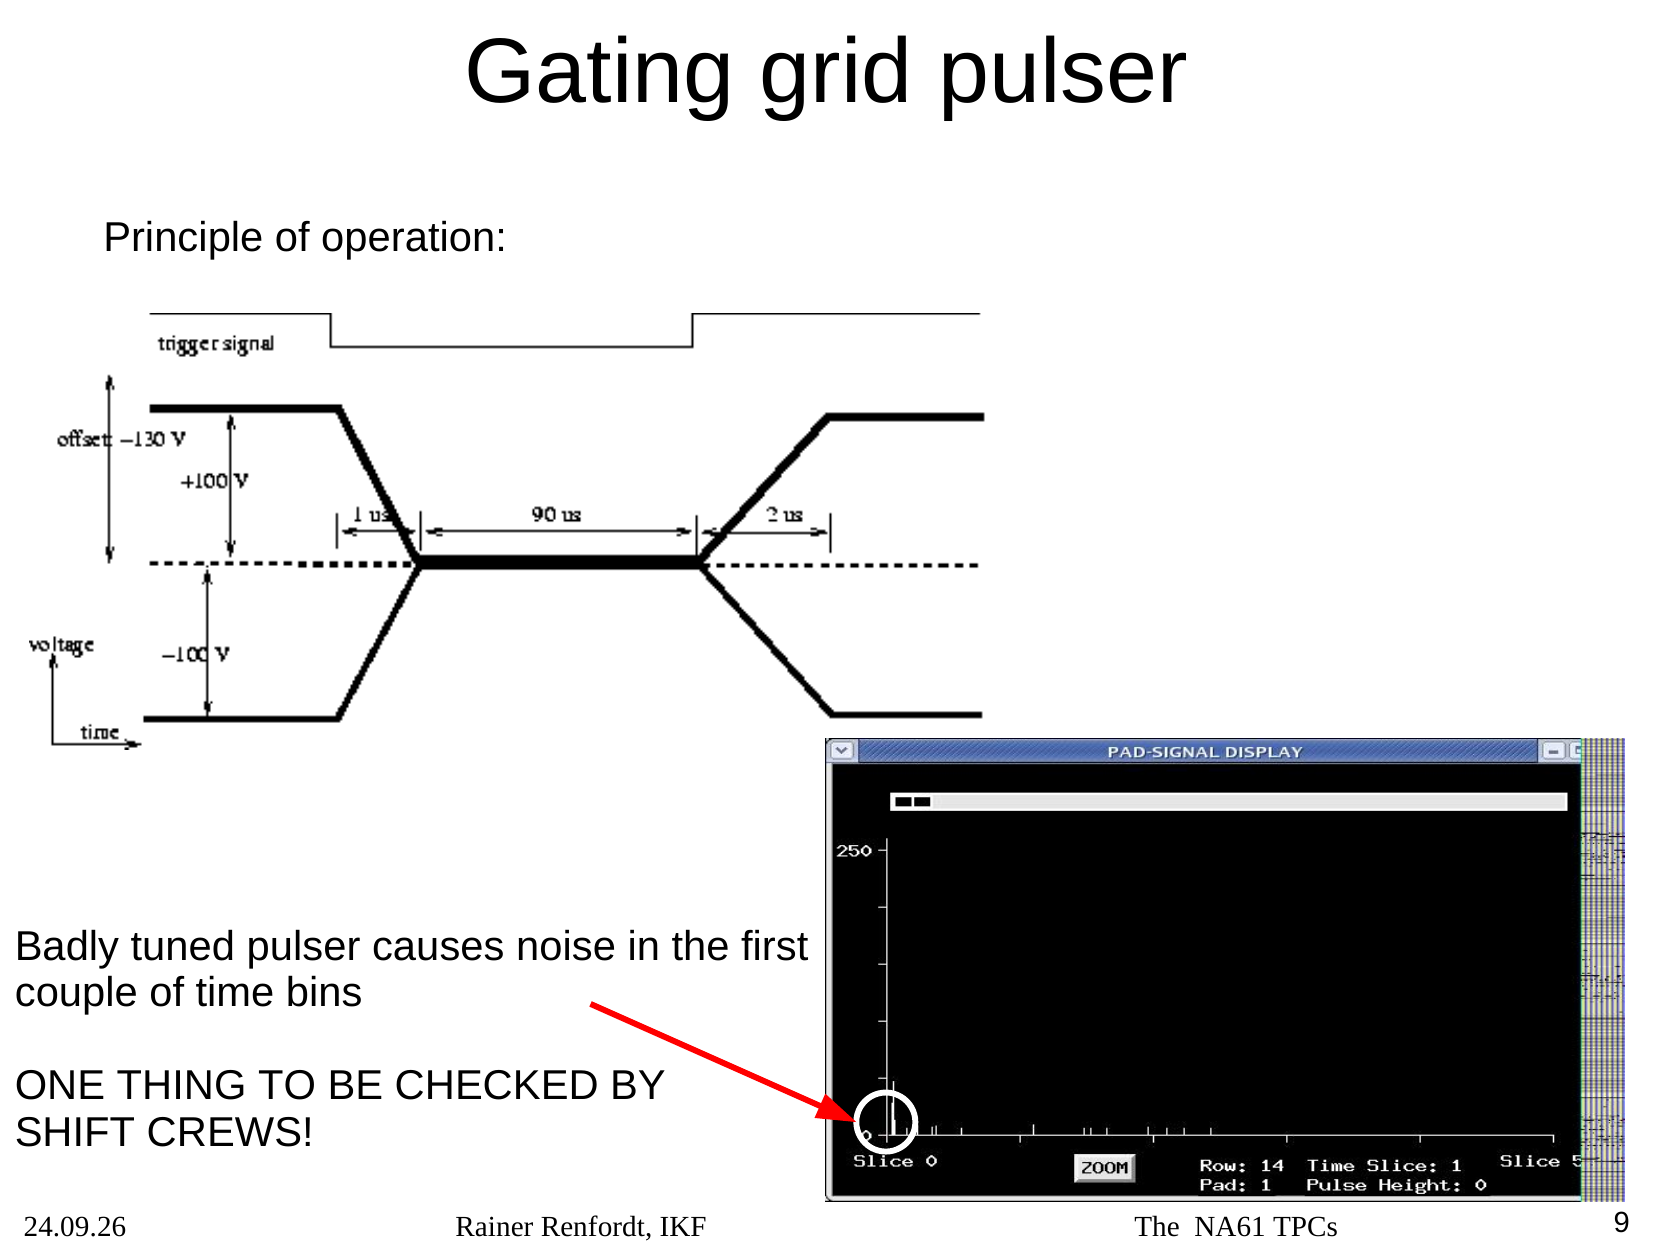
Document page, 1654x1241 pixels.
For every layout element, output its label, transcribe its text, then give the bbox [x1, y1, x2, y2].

picture [29, 313, 1625, 1202]
text_box Badly tuned pulser causes noise in the first couple of time bins ONE THING TO BE CHECKED BY SHIFT CREWS! [0, 915, 824, 1211]
picture [860, 1096, 912, 1148]
text_box Principle of operation: [88, 206, 522, 269]
title Gating grid pulser [82, 0, 1571, 167]
